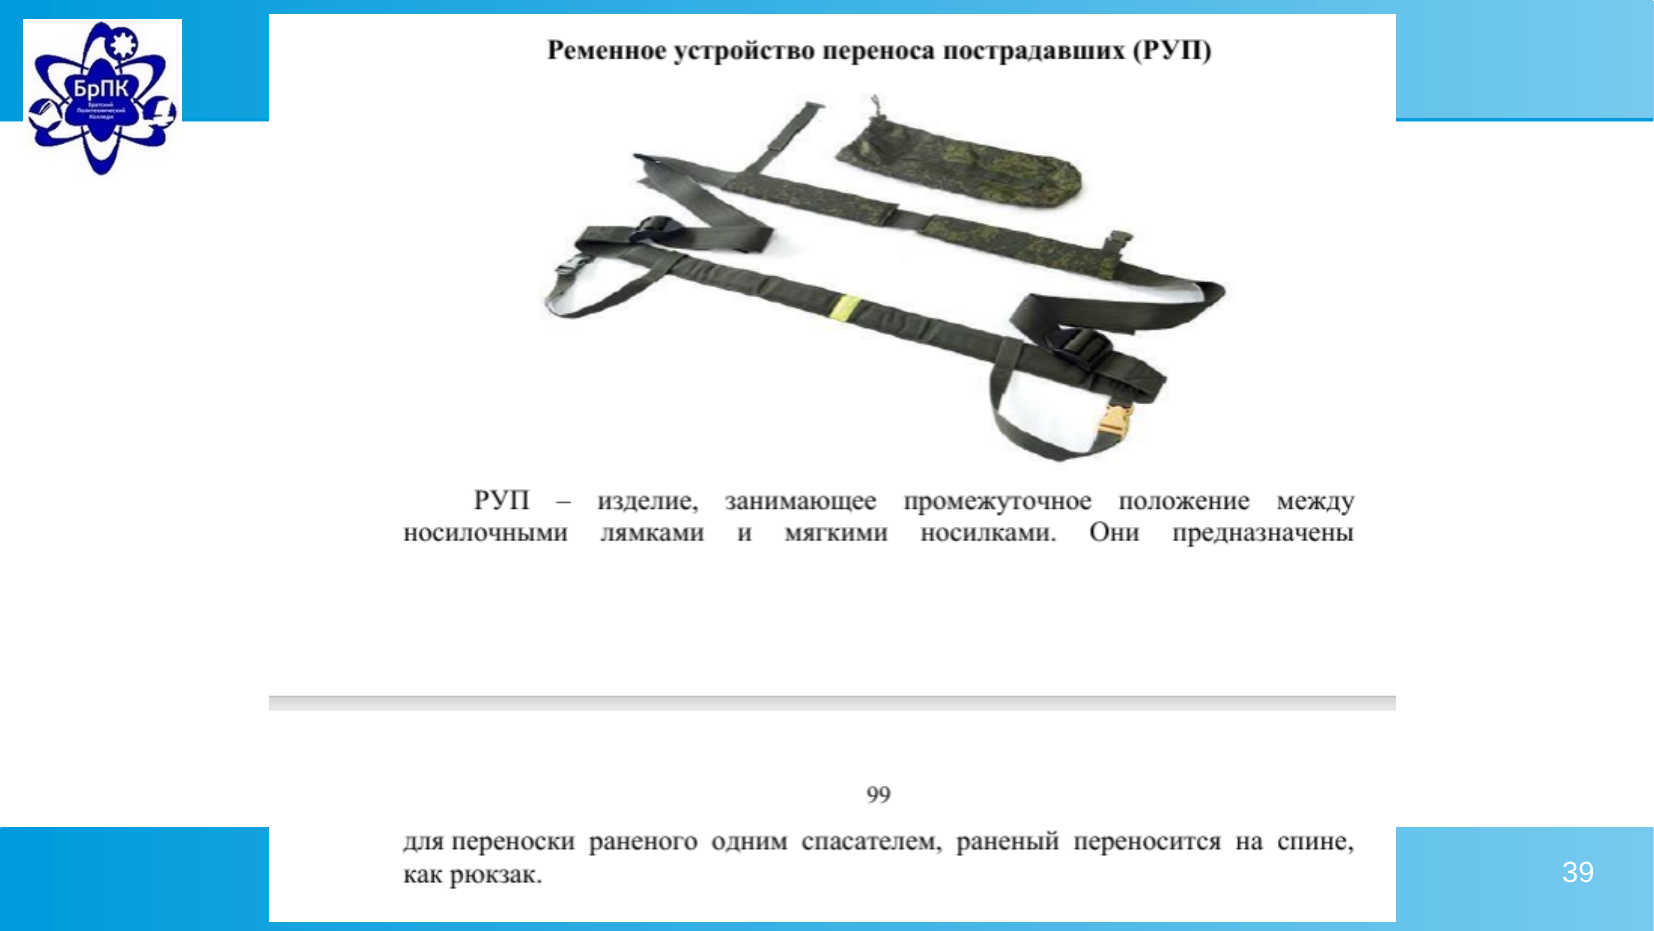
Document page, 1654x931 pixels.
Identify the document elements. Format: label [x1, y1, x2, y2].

picture [269, 14, 1396, 922]
picture [23, 20, 182, 178]
